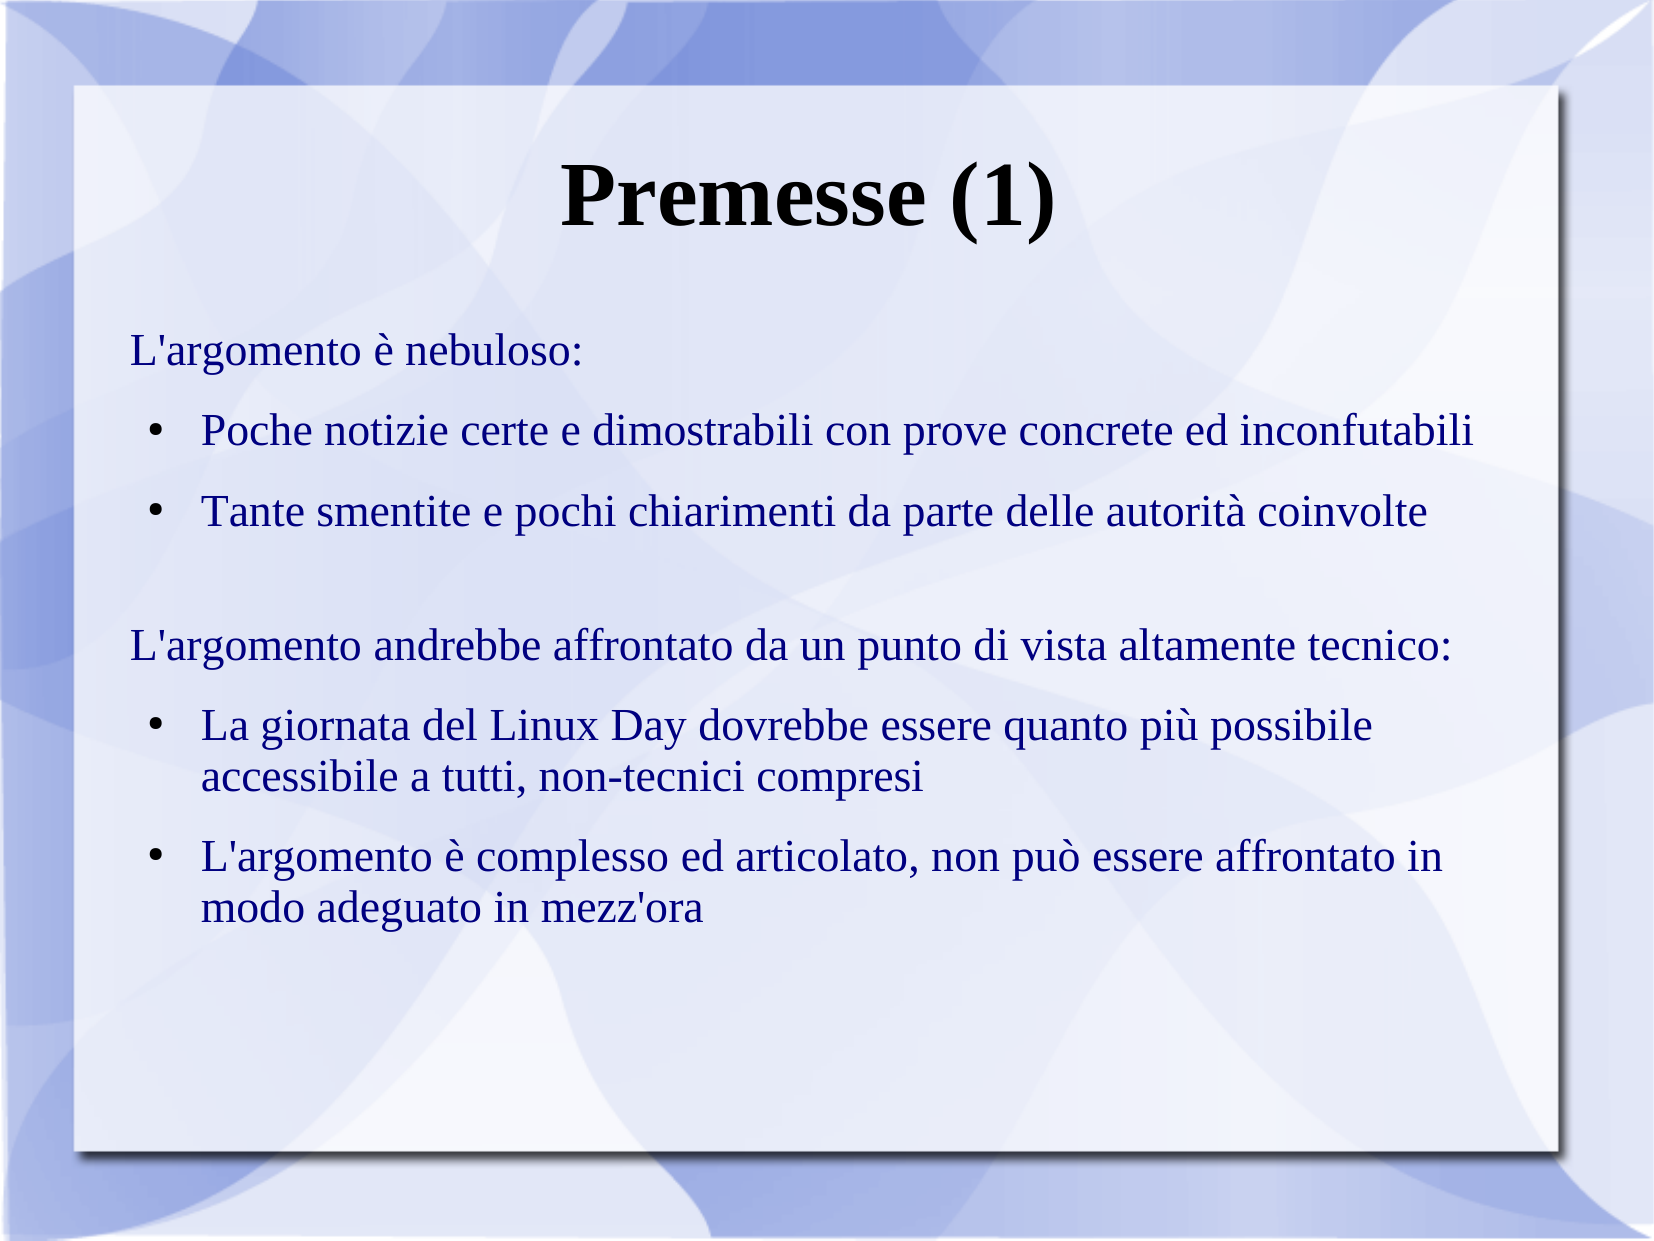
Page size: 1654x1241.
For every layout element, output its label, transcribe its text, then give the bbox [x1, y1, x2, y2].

title Premesse (1) [82, 90, 1536, 298]
picture [0, 0, 1654, 1241]
list L'argomento è nebuloso: Poche notizie certe e dimostrabili con prove concrete ed inconfutabili Tante smentite e pochi chiarimenti da parte delle autorità coinvolte L'argomento andrebbe affrontato da un punto di vista altamente tecnico: La giornata del Linux Day dovrebbe essere quanto più possibile accessibile a tutti, non-tecnici compresi L'argomento è complesso ed articolato, non può essere affrontato in modo adeguato in mezz'ora [129, 324, 1489, 1045]
